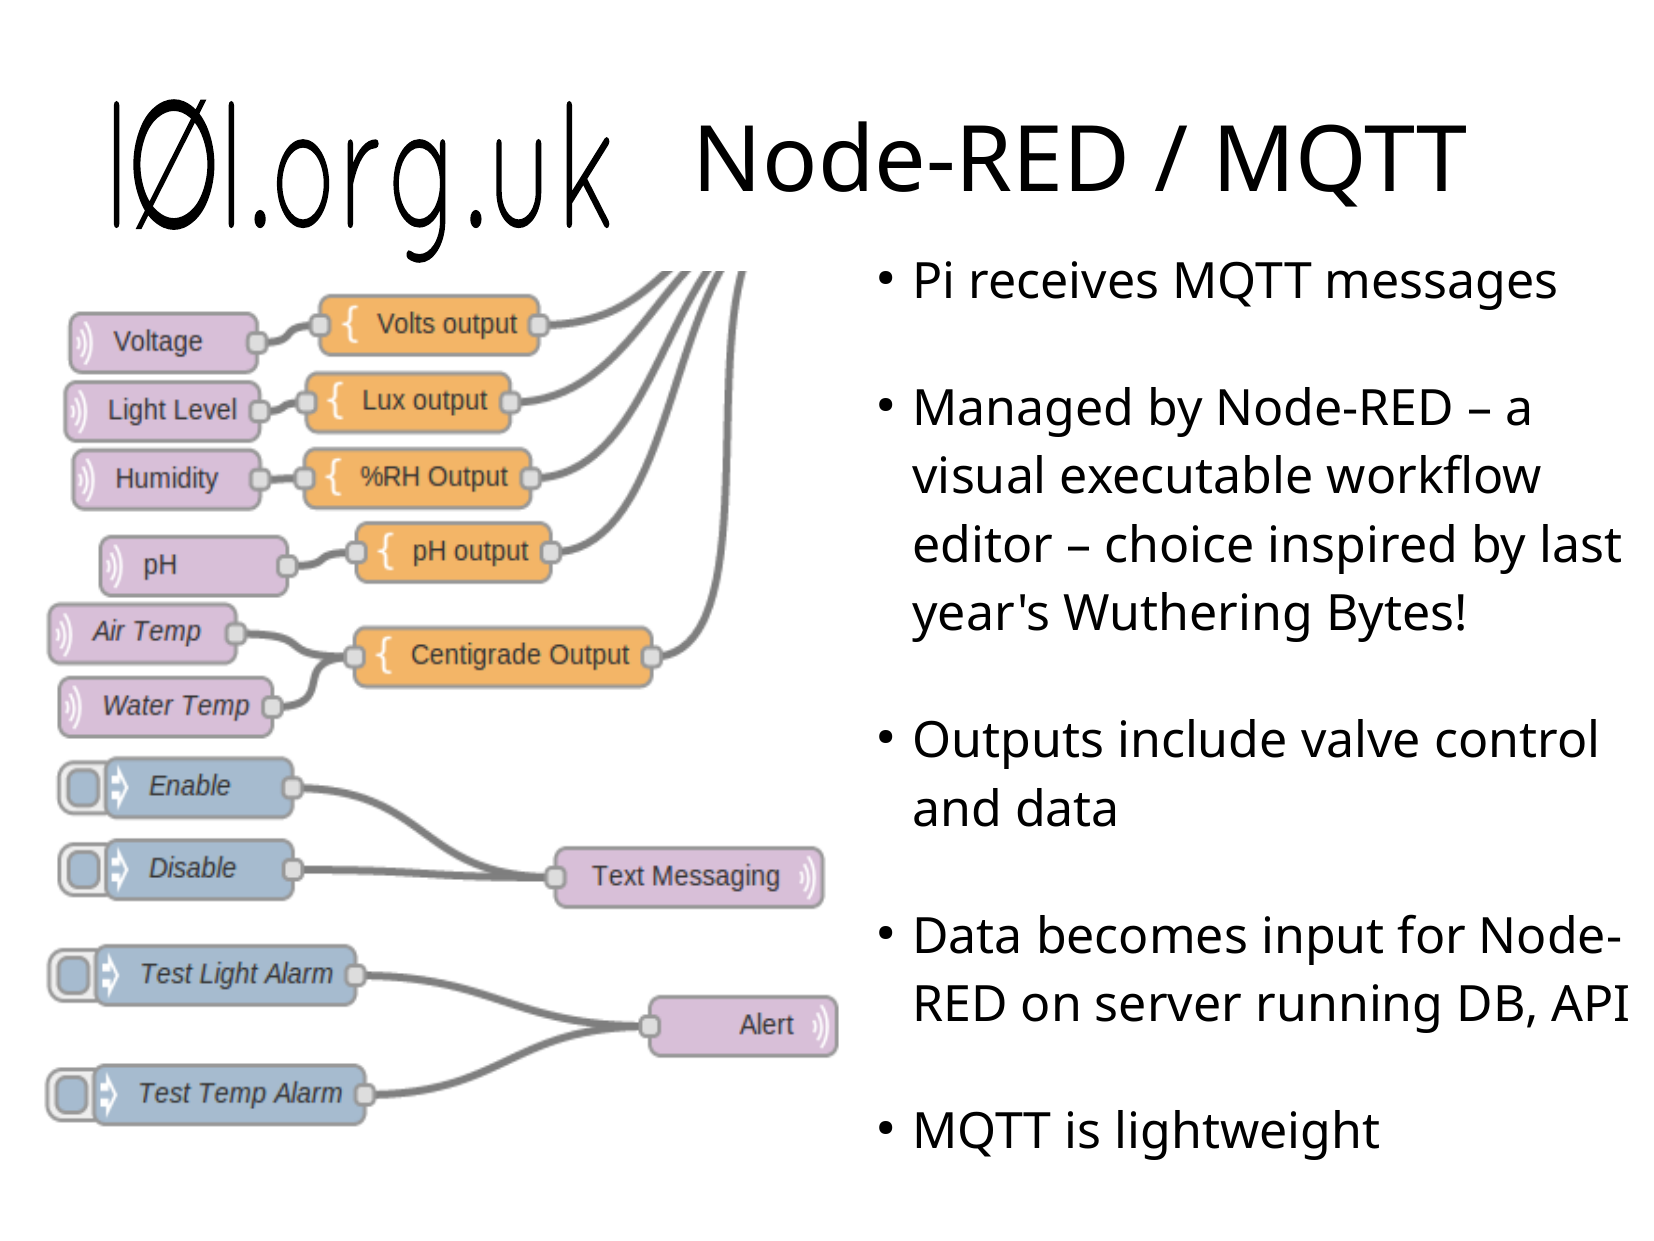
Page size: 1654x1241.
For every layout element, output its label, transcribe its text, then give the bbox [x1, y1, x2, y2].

picture [0, 271, 862, 1158]
text_box Pi receives MQTT messages Managed by Node-RED – a visual executable workflow editor – choice inspired by last year's Wuthering Bytes! Outputs include valve control and data Data becomes input for Node-RED on server running DB, API MQTT is lightweight [862, 237, 1654, 1241]
title Node-RED / MQTT [590, 52, 1571, 260]
